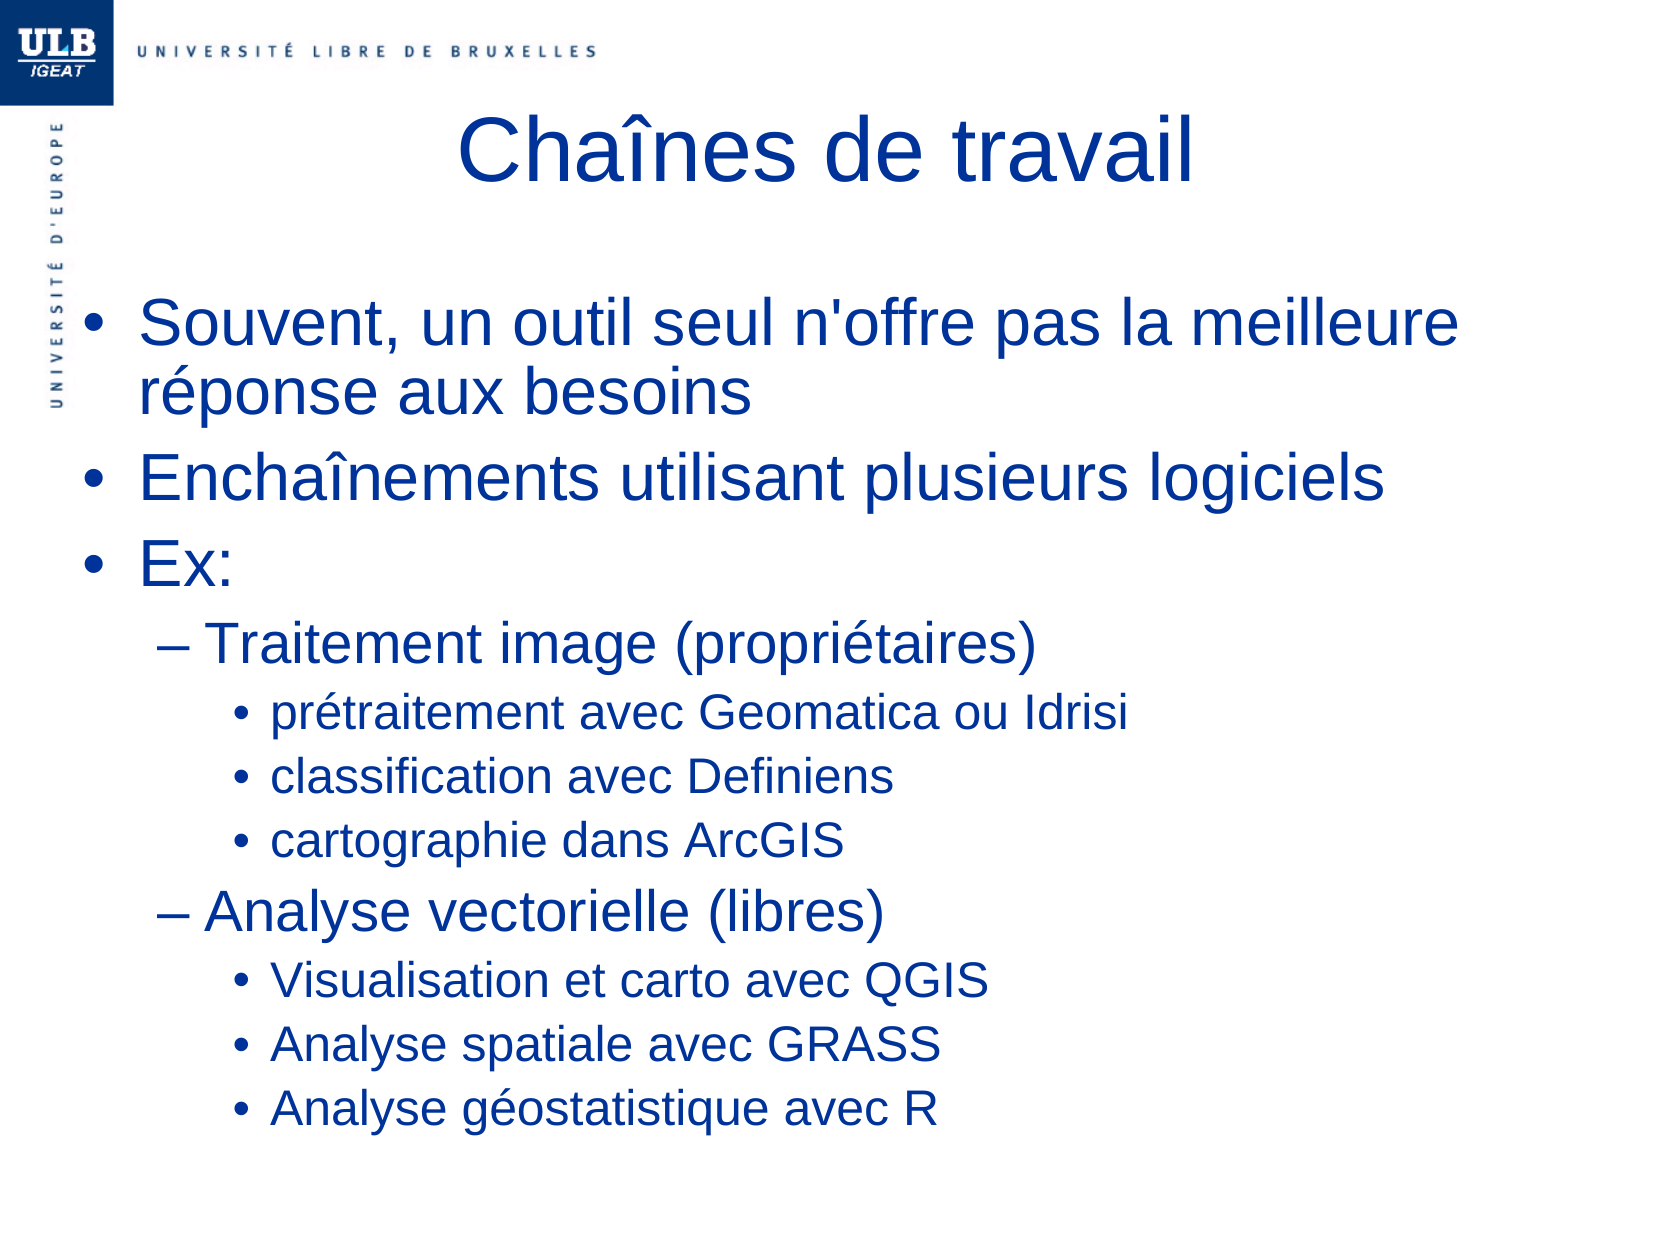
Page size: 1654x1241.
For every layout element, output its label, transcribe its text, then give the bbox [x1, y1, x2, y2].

list Souvent, un outil seul n'offre pas la meilleure réponse aux besoins Enchaînements utilisant plusieurs logiciels Ex: Traitement image (propriétaires) prétraitement avec Geomatica ou Idrisi classification avec Definiens cartographie dans ArcGIS Analyse vectorielle (libres) Visualisation et carto avec QGIS Analyse spatiale avec GRASS Analyse géostatistique avec R [82, 289, 1571, 1146]
title Chaînes de travail [82, 30, 1571, 276]
picture [0, 0, 1654, 1241]
